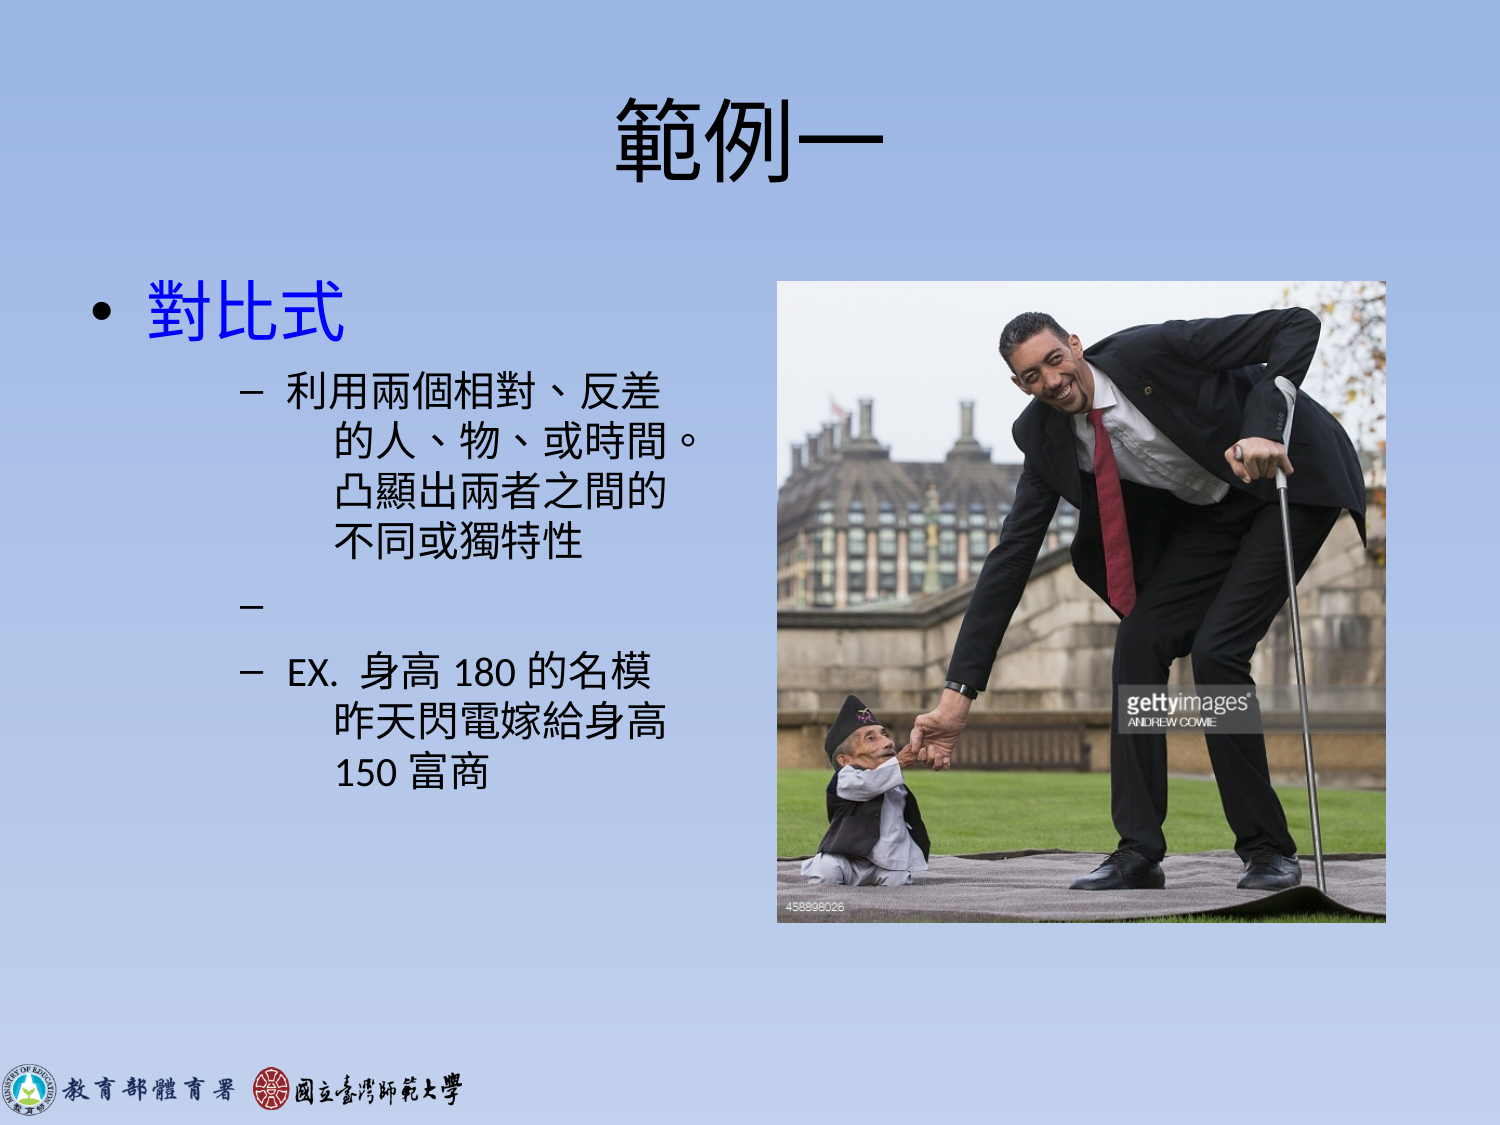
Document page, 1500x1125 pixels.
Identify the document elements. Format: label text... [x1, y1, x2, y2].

list 對比式 利用兩個相對、反差的人、物、或時間。凸顯出兩者之間的不同或獨特性 EX. 身高180的名模昨天閃電嫁給身高150富商 [75, 262, 687, 1005]
title 範例一 [75, 45, 1426, 233]
picture [777, 281, 1386, 923]
